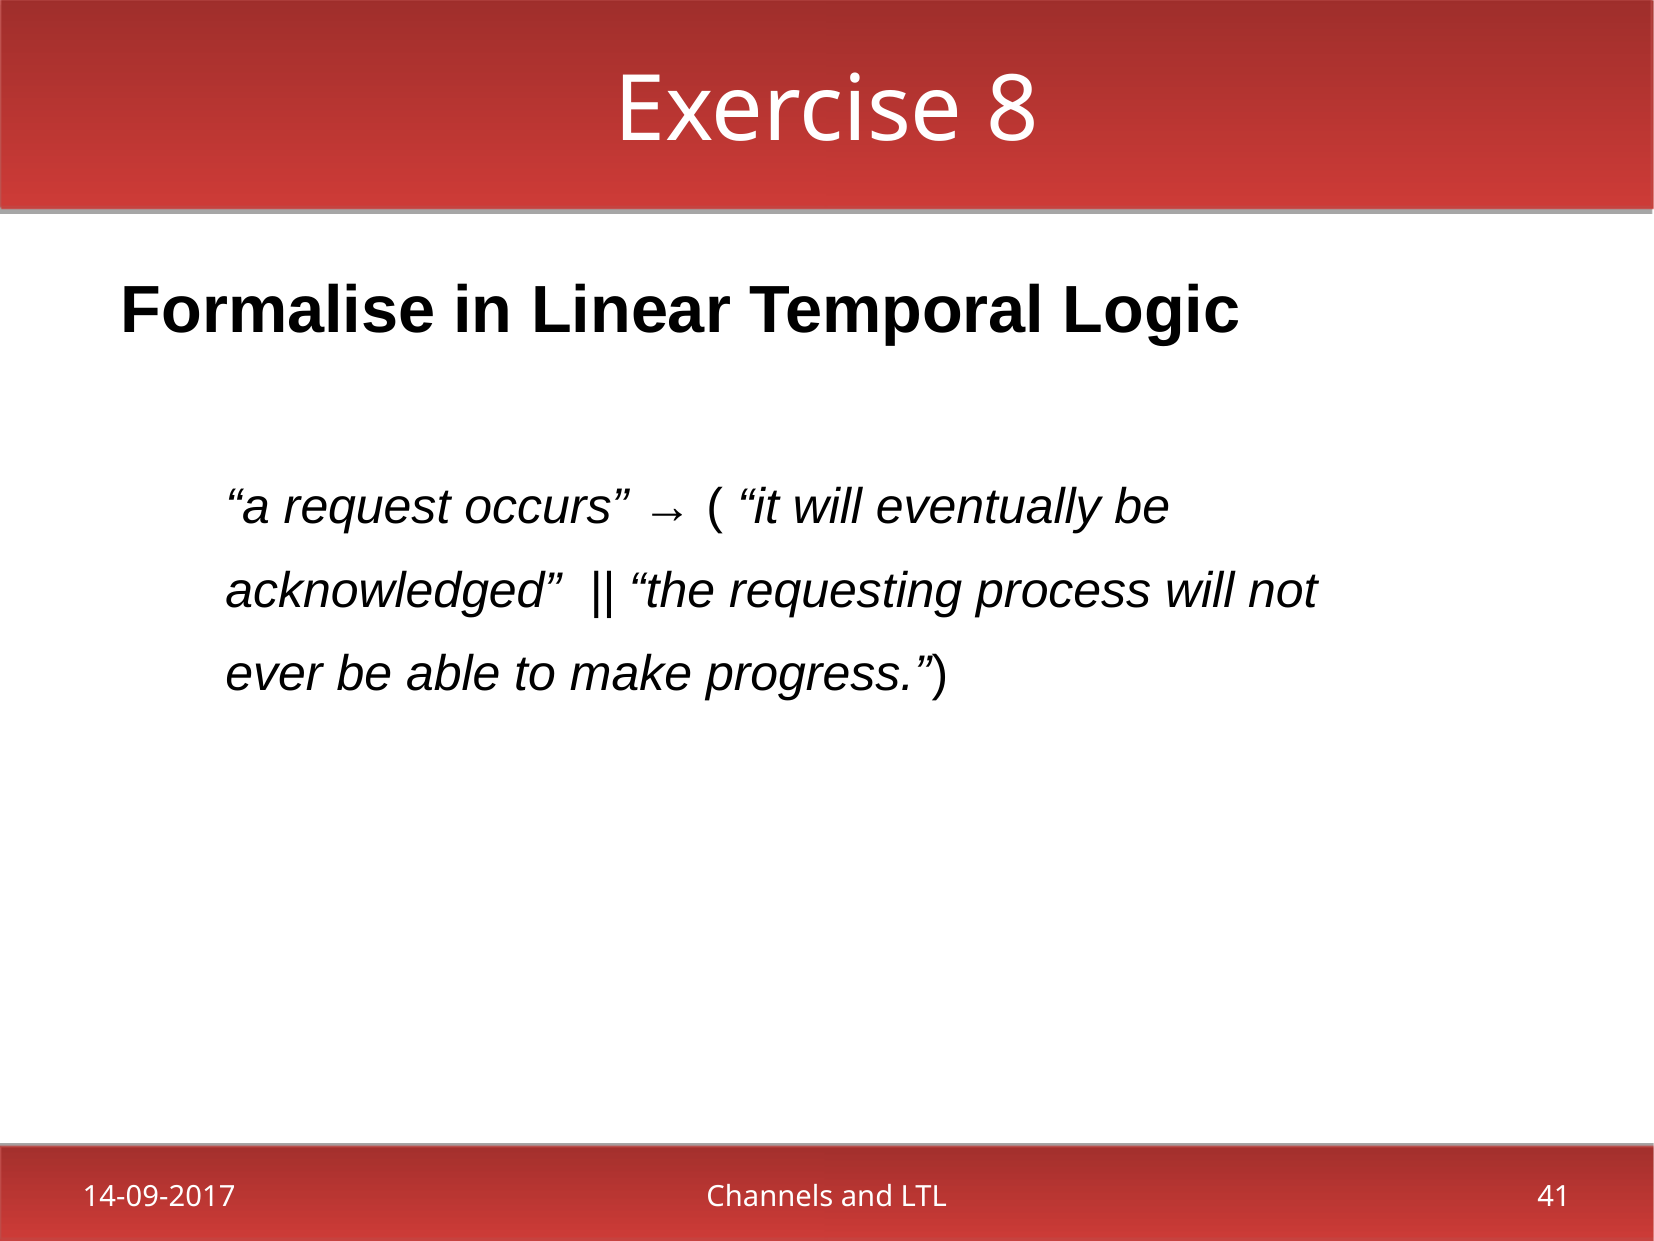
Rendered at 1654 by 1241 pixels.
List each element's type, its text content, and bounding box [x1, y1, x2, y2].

text_box Formalise in Linear Temporal Logic [105, 264, 1259, 355]
picture [0, 1143, 1654, 1241]
text_box “a request occurs” → ( “it will eventually be acknowledged” || “the requesting process will not ever be able to make progress.”) [210, 442, 1444, 681]
picture [0, 0, 1654, 214]
title Exercise 8 [59, 31, 1595, 178]
